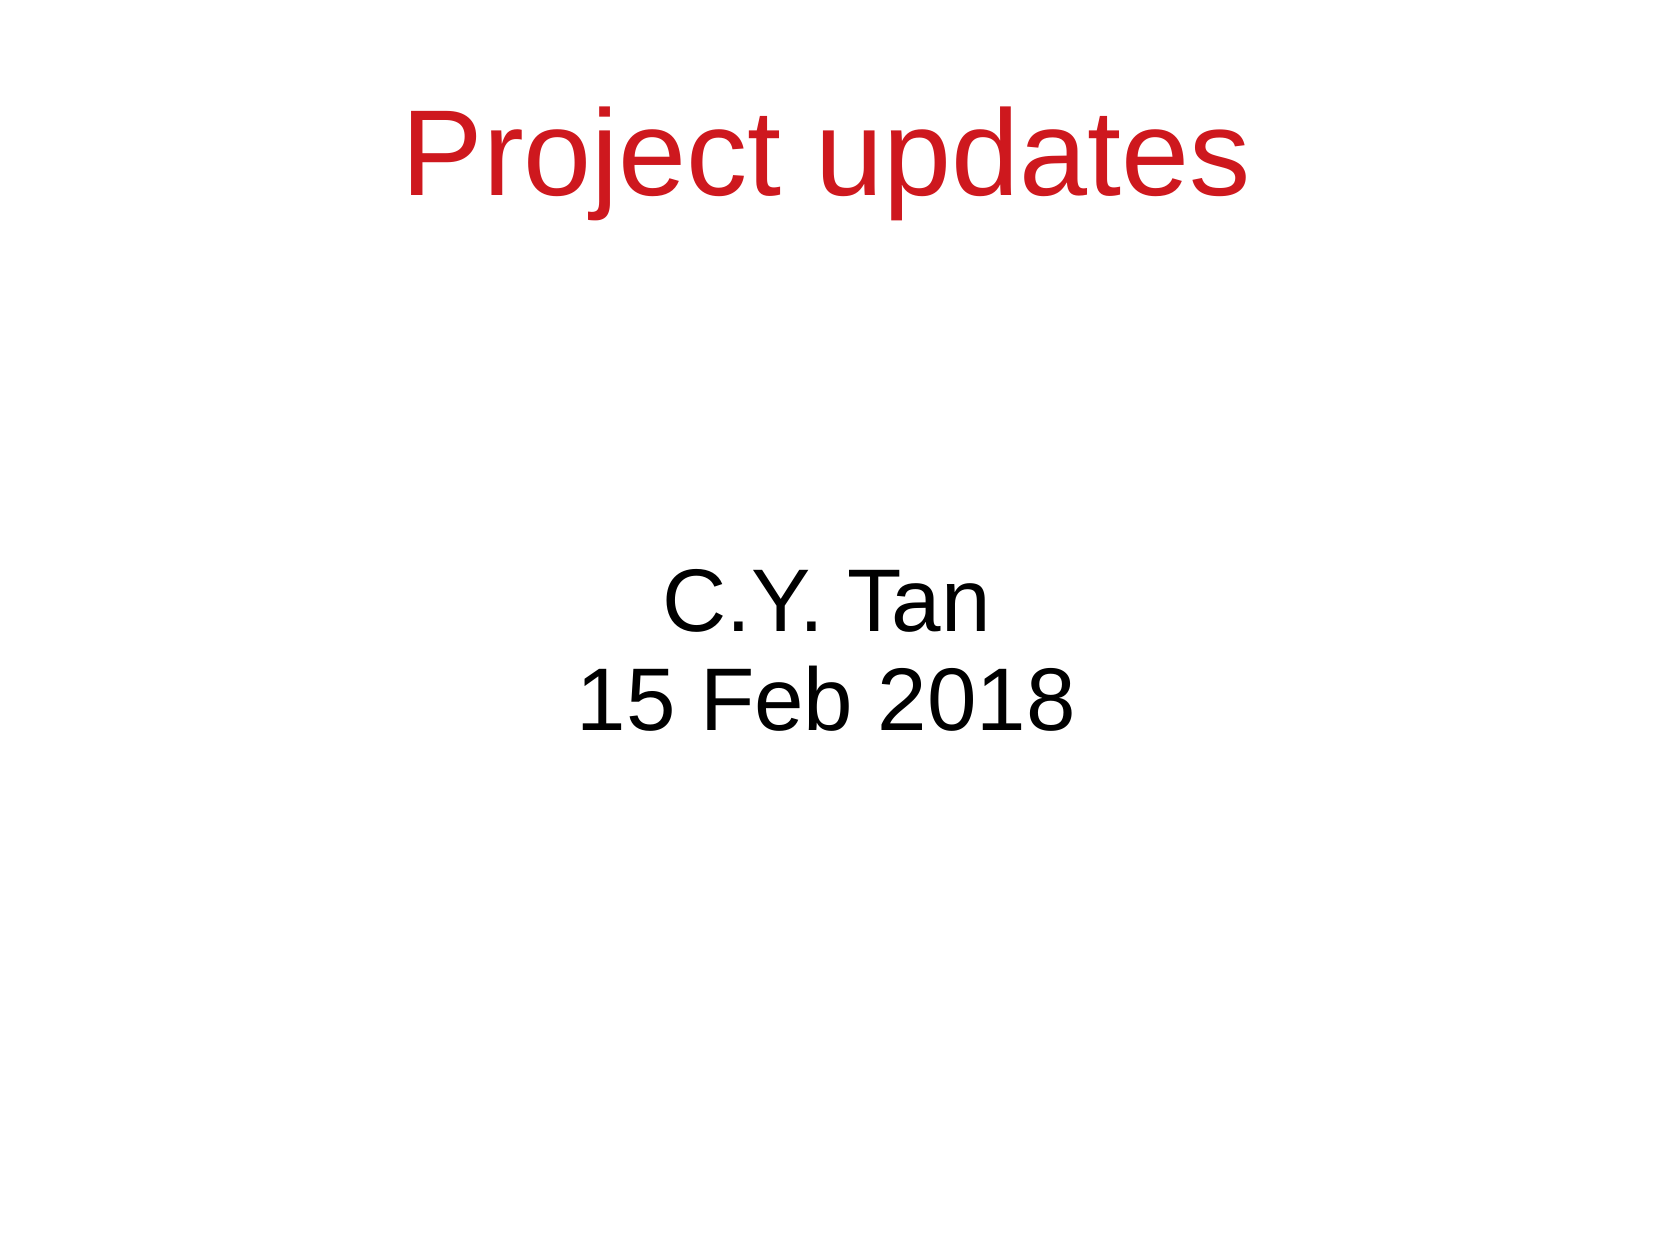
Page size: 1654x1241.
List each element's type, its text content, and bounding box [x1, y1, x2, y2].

subtitle C.Y. Tan 15 Feb 2018 [82, 290, 1571, 1010]
title Project updates [82, 49, 1571, 257]
